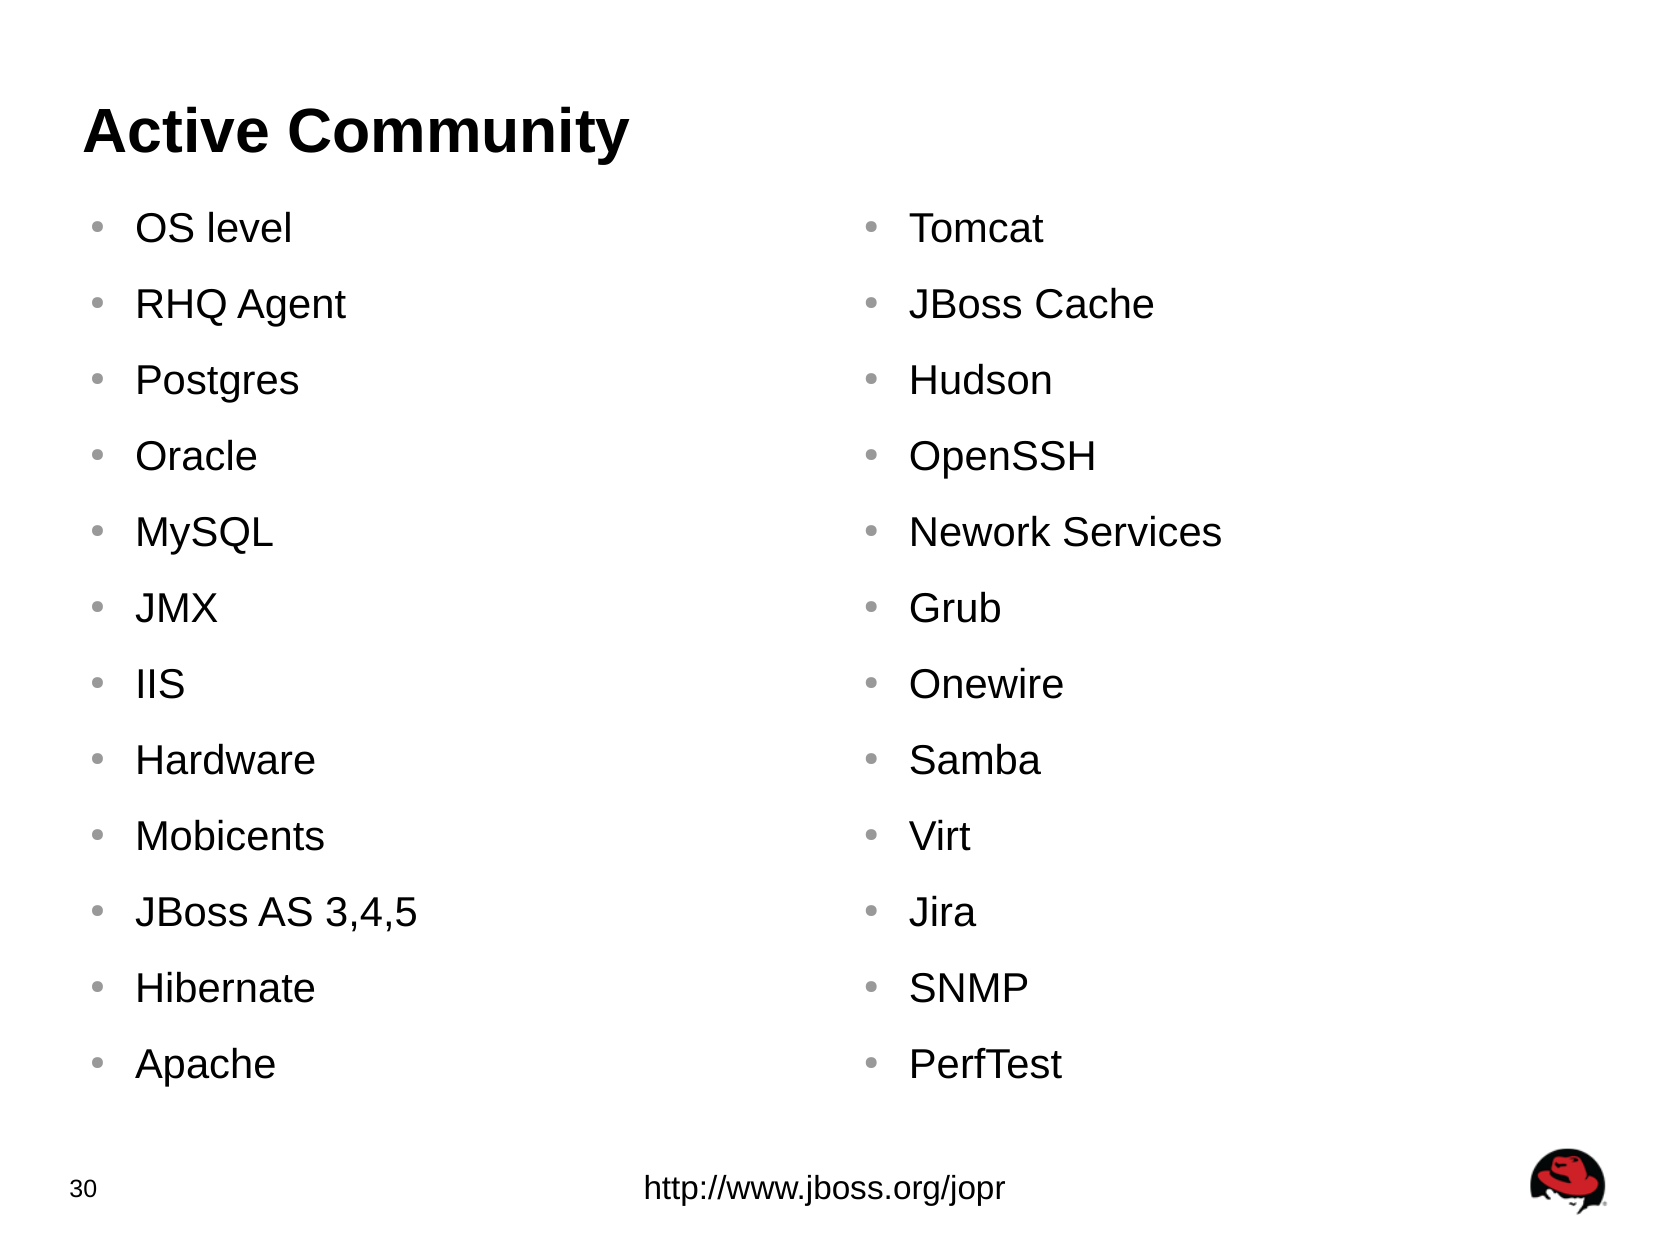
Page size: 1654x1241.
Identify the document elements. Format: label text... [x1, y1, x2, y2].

list OS level RHQ Agent Postgres Oracle MySQL JMX IIS Hardware Mobicents JBoss AS 3,4,5 Hibernate Apache [75, 204, 802, 1088]
list Tomcat JBoss Cache Hudson OpenSSH Nework Services Grub Onewire Samba Virt Jira SNMP PerfTest [848, 204, 1576, 1088]
picture [1529, 1146, 1613, 1224]
title Active Community [82, 37, 1571, 226]
